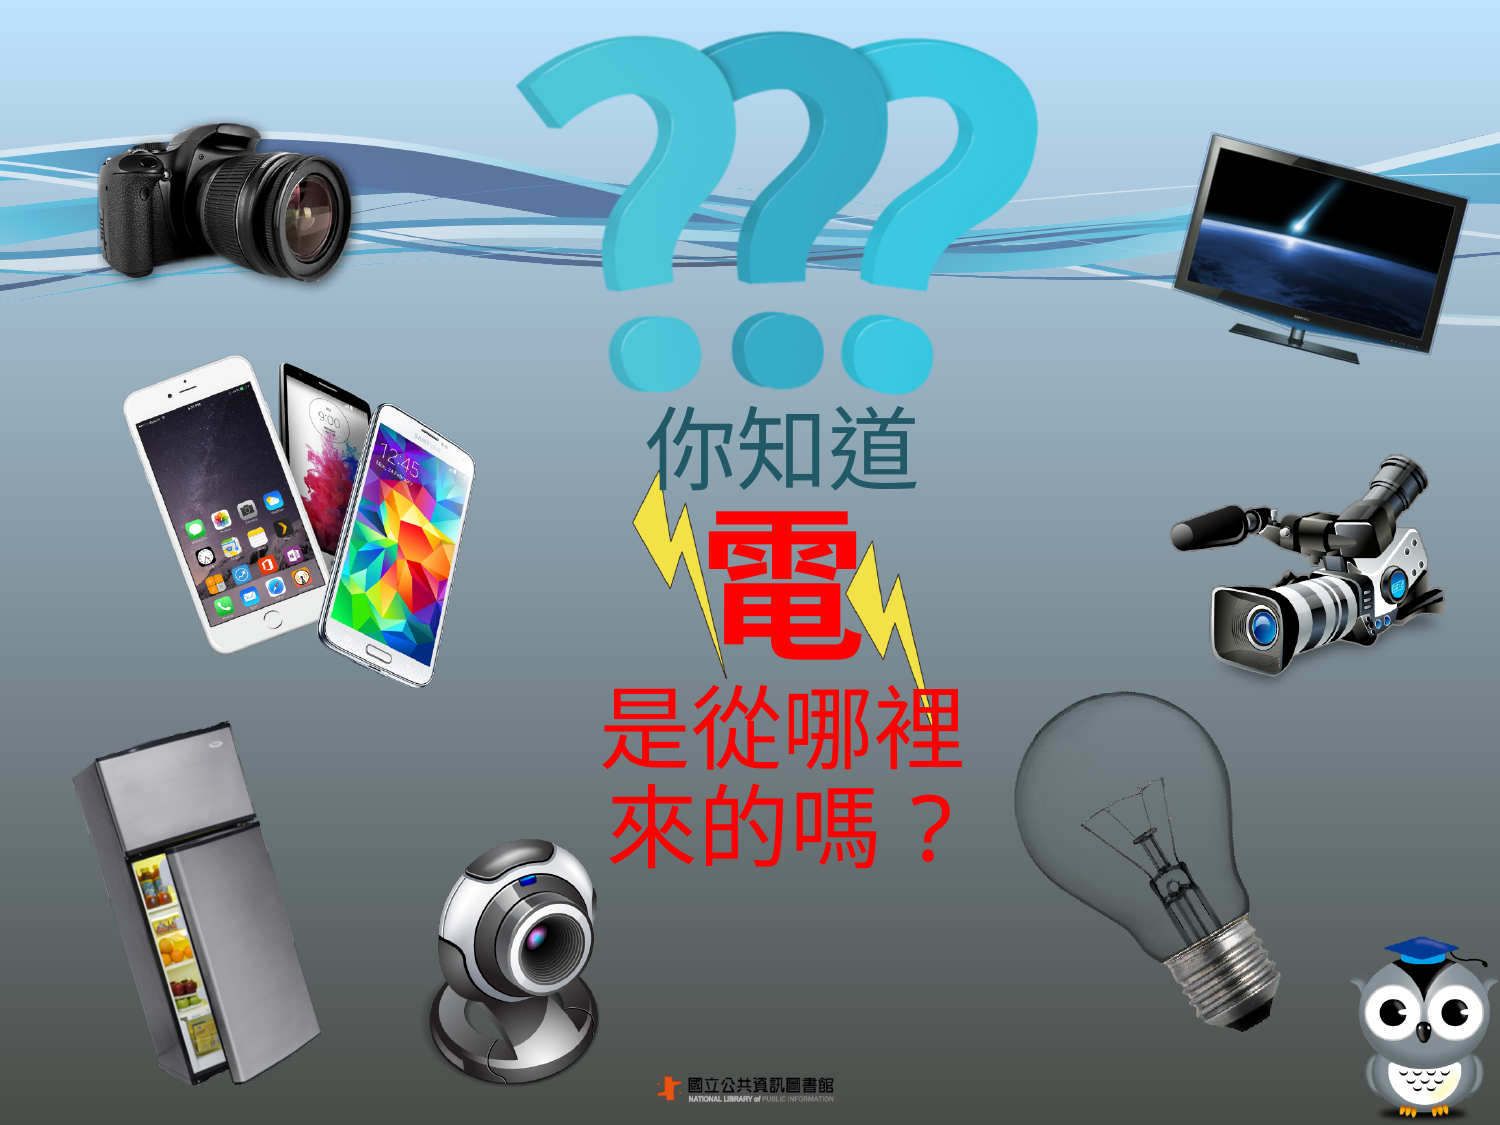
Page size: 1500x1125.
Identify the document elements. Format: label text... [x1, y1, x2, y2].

picture [1160, 129, 1472, 385]
picture [97, 59, 362, 297]
list 你知道 電 是從哪裡 來的嗎? [466, 397, 1100, 941]
picture [17, 0, 1075, 1125]
picture [907, 421, 1447, 1119]
